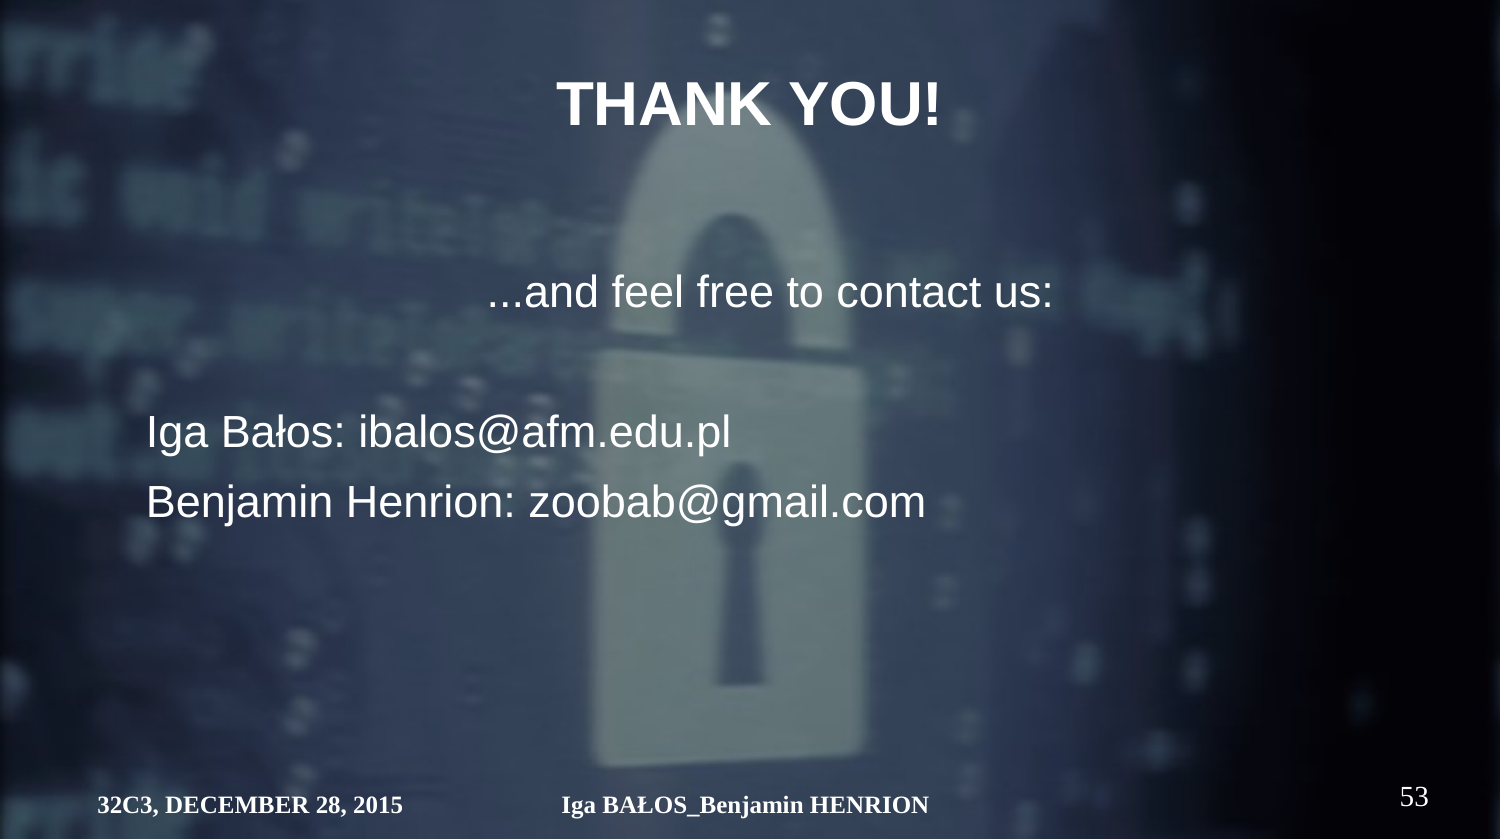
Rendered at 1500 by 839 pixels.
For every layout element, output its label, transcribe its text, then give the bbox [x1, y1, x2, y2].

picture [0, 0, 1500, 839]
list ...and feel free to contact us: Iga Bałos: ibalos@afm.edu.pl Benjamin Henrion: zoobab@gmail.com [74, 196, 1395, 839]
title THANK YOU! [74, 33, 1425, 174]
